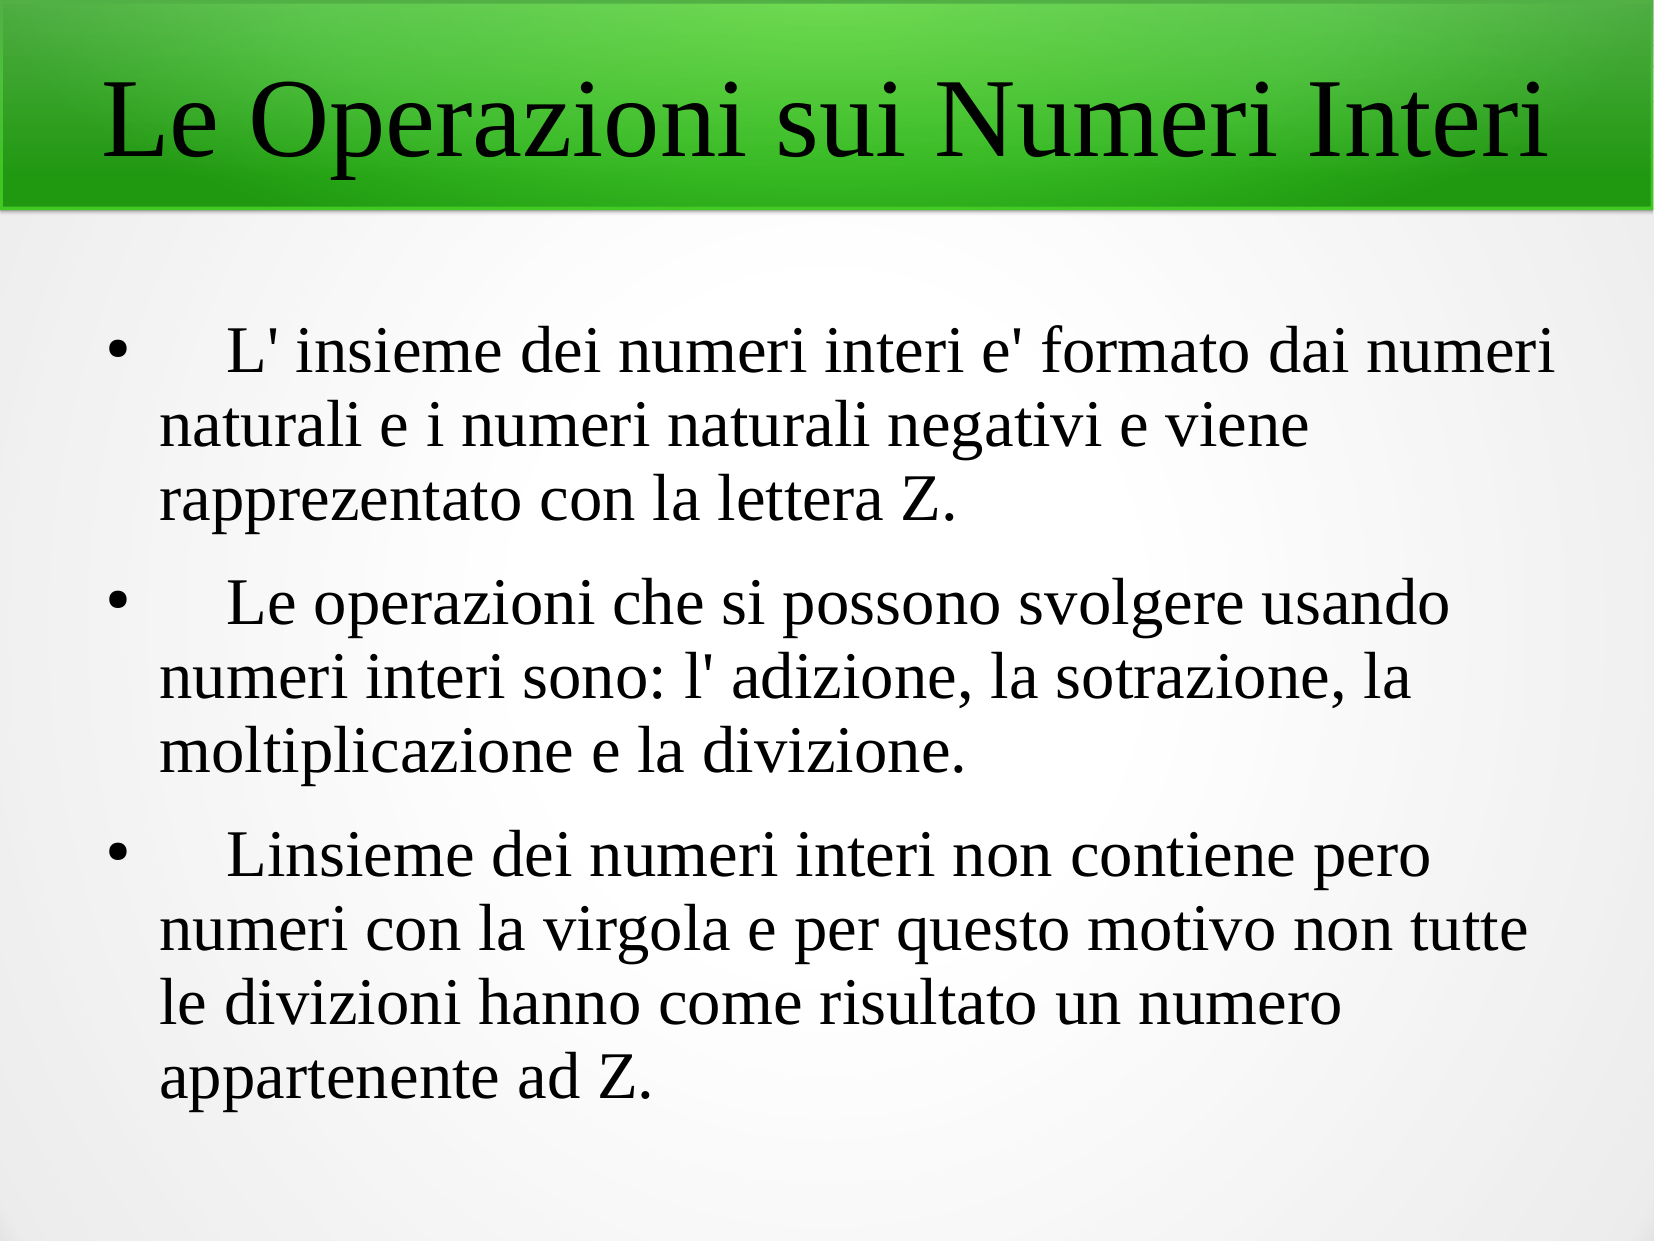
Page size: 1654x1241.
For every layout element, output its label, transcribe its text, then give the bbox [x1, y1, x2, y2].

list L' insieme dei numeri interi e' formato dai numeri naturali e i numeri naturali negativi e viene rapprezentato con la lettera Z. Le operazioni che si possono svolgere usando numeri interi sono: l' adizione, la sotrazione, la moltiplicazione e la divizione. Linsieme dei numeri interi non contiene pero numeri con la virgola e per questo motivo non tutte le divizioni hanno come risultato un numero appartenente ad Z. [88, 209, 1577, 1241]
title Le Operazioni sui Numeri Interi [82, 47, 1571, 189]
